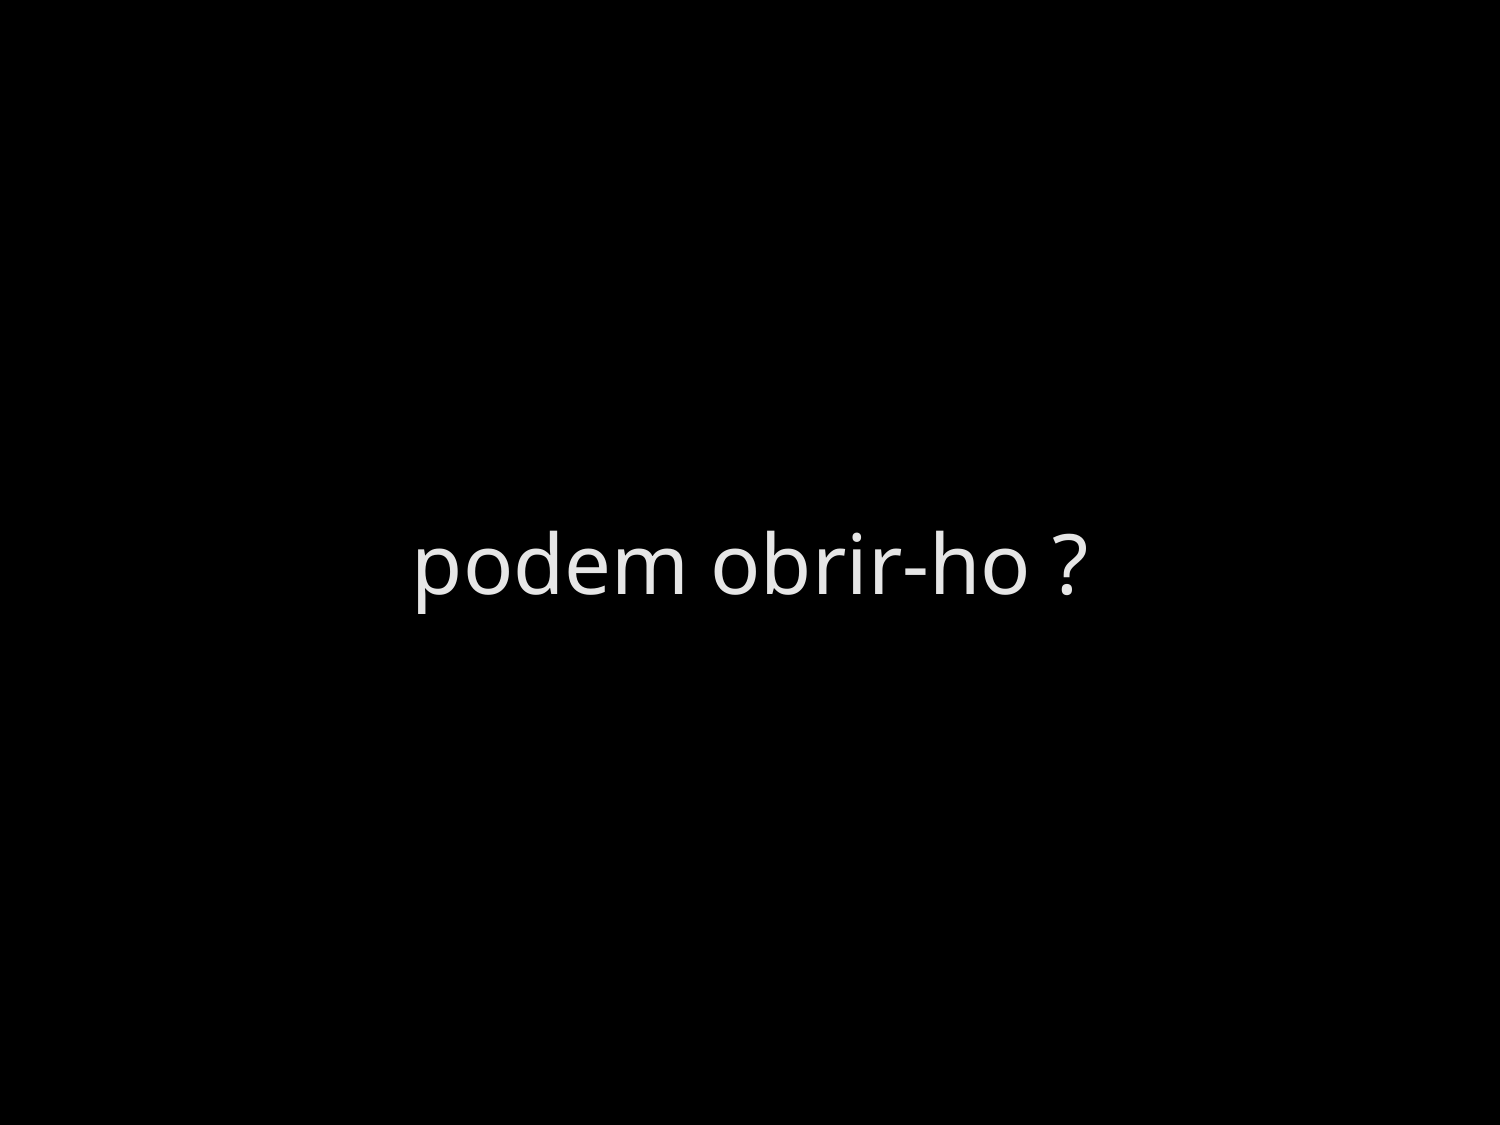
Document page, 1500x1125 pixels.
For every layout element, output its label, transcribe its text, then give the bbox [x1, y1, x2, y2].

title podem obrir-ho ? [110, 468, 1392, 657]
